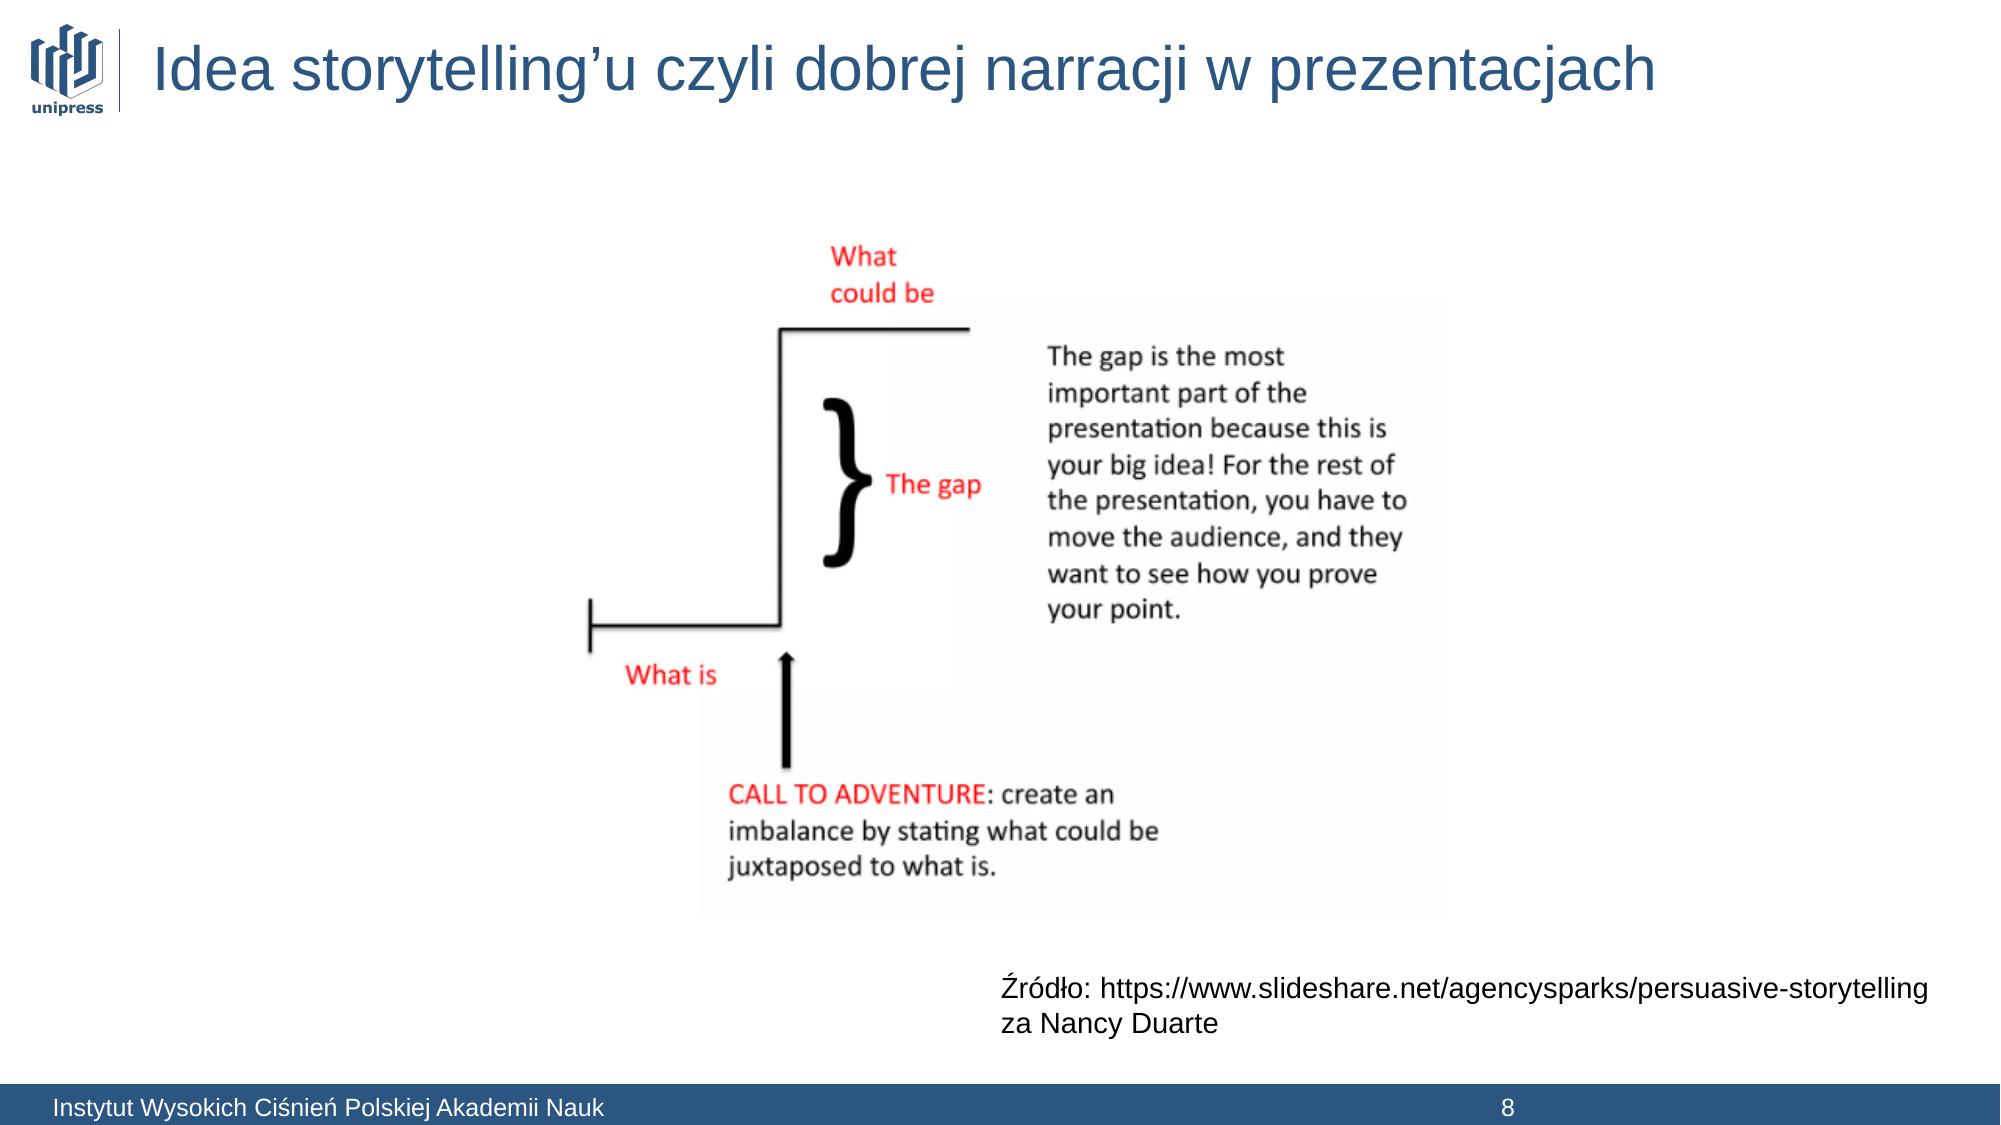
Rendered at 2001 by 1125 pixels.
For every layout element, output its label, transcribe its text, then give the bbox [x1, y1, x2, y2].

picture [553, 206, 1447, 919]
title Idea storytelling’u czyli dobrej narracji w prezentacjach [137, 29, 1863, 112]
text_box Źródło: https://www.slideshare.net/agencysparks/persuasive-storytelling za Nancy Duarte [986, 962, 1958, 1047]
text_box 8 [1485, 1084, 1936, 1125]
